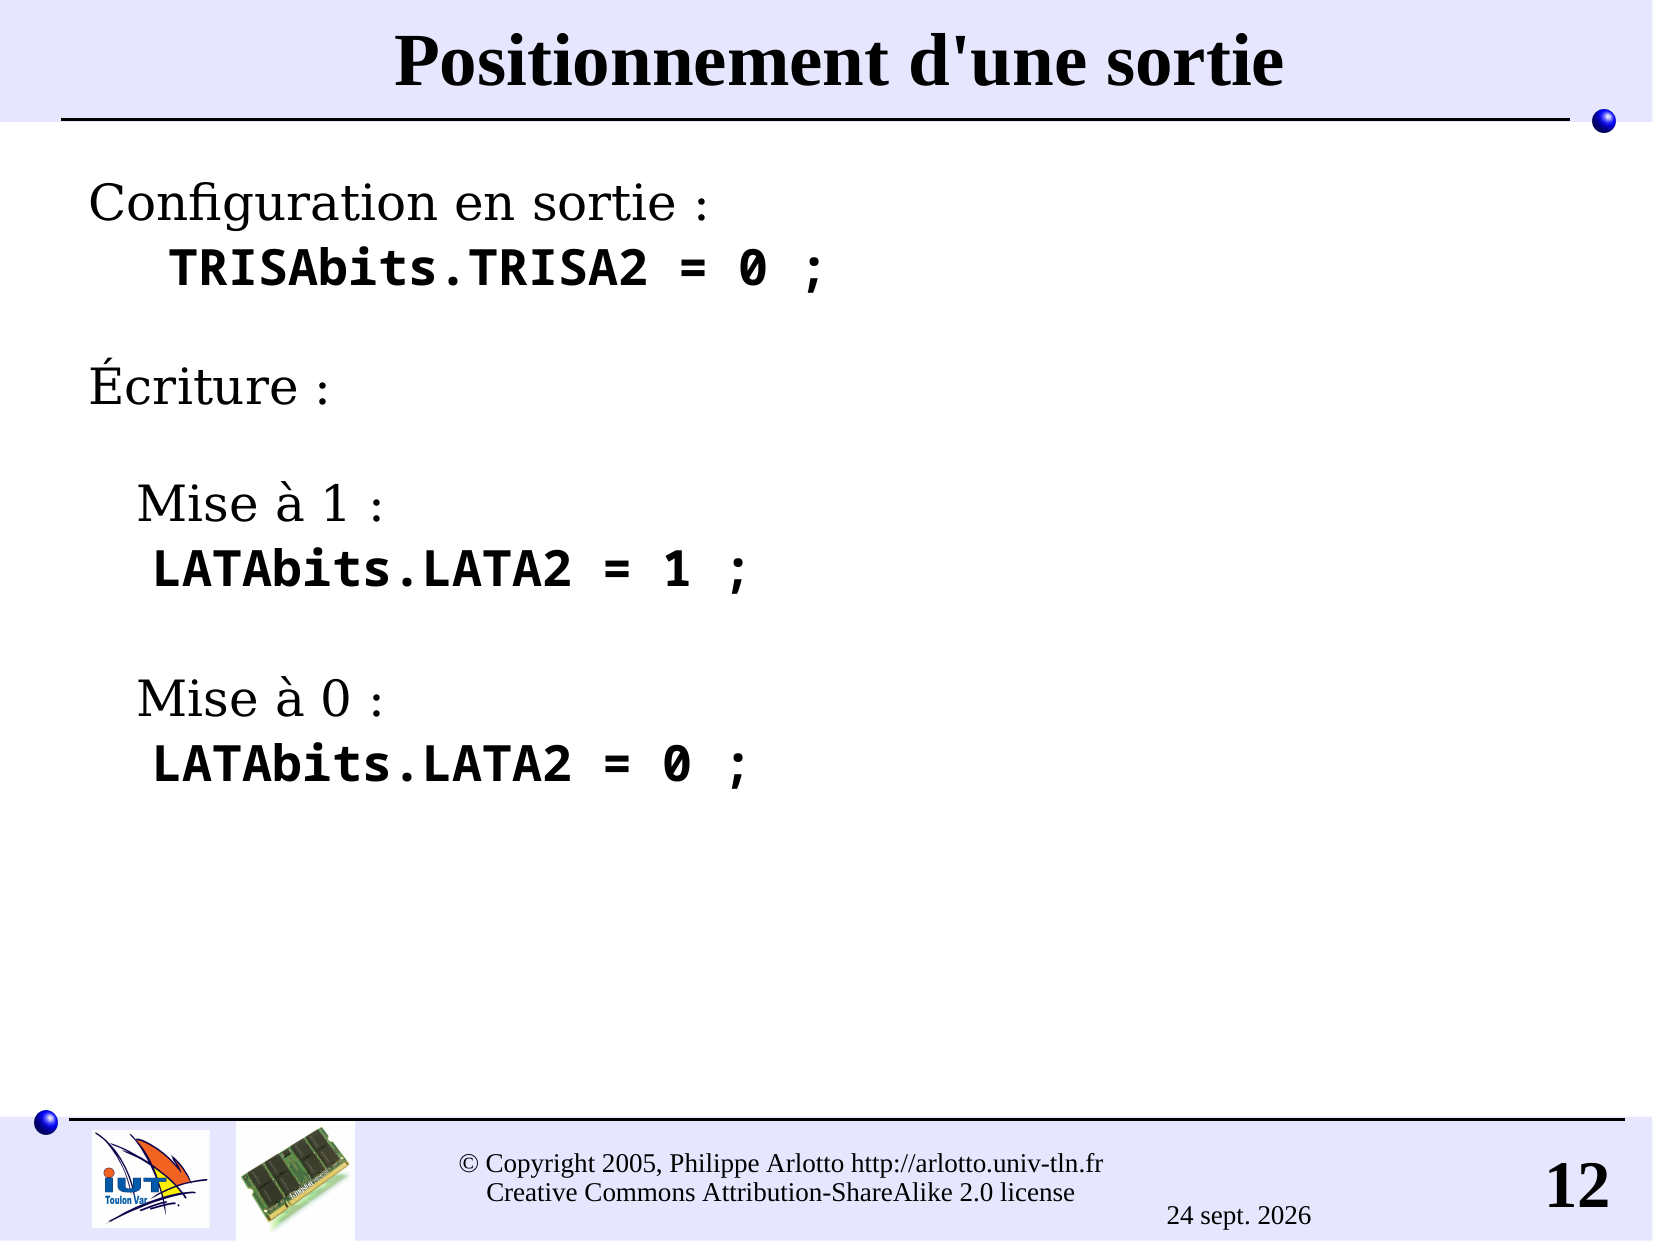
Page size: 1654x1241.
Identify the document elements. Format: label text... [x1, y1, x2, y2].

title Positionnement d'une sortie [95, 11, 1585, 110]
text_box Configuration en sortie : TRISAbits.TRISA2 = 0 ; Écriture : Mise à 1 : LATAbits.LATA2 = 1 ; Mise à 0 : LATAbits.LATA2 = 0 ; [88, 173, 1429, 827]
picture [236, 1121, 355, 1241]
